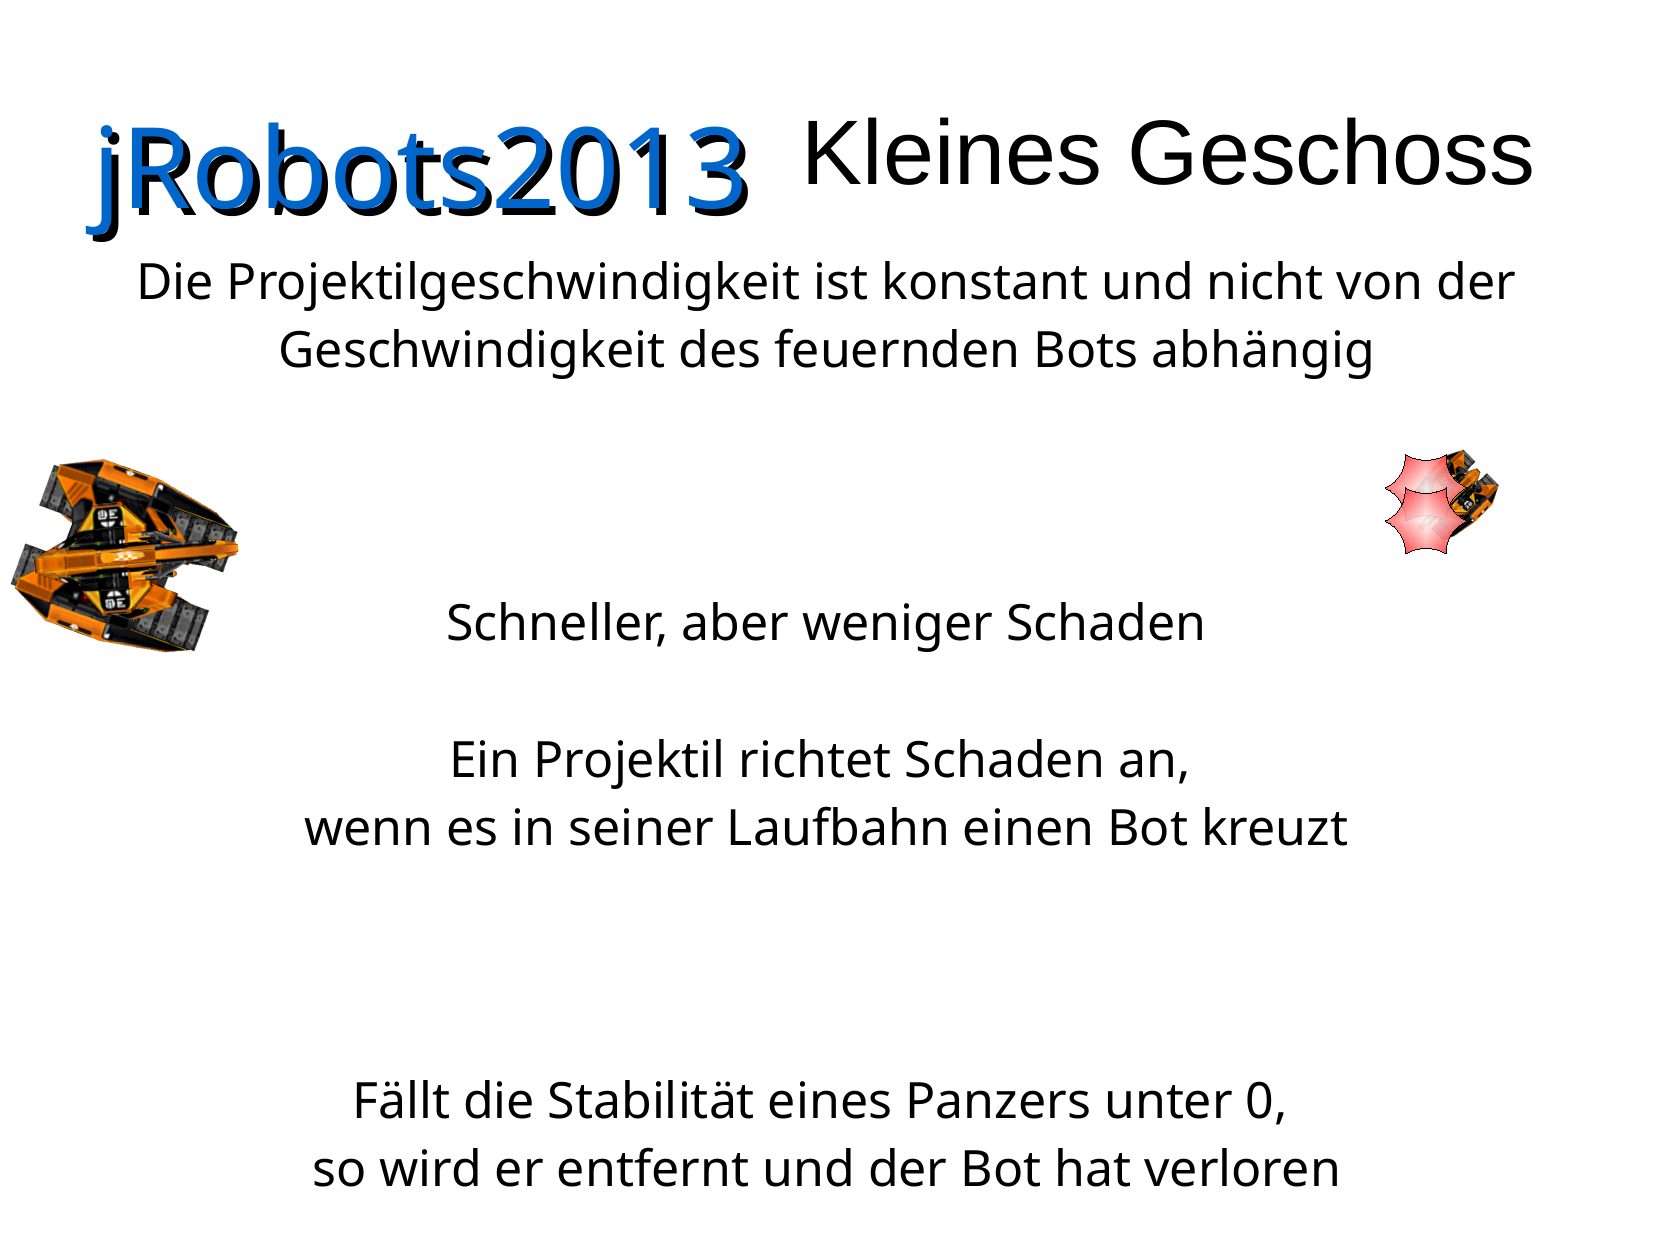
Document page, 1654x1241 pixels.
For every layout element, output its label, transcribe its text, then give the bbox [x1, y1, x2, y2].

text_box [1385, 454, 1468, 554]
picture [0, 442, 249, 674]
title Kleines Geschoss [767, 49, 1571, 257]
picture [1446, 442, 1506, 551]
subtitle Die Projektilgeschwindigkeit ist konstant und nicht von der Geschwindigkeit des feuernden Bots abhängig Schneller, aber weniger Schaden Ein Projektil richtet Schaden an, wenn es in seiner Laufbahn einen Bot kreuzt Fällt die Stabilität eines Panzers unter 0, so wird er entfernt und der Bot hat verloren [82, 265, 1571, 1182]
picture [1394, 501, 1401, 509]
